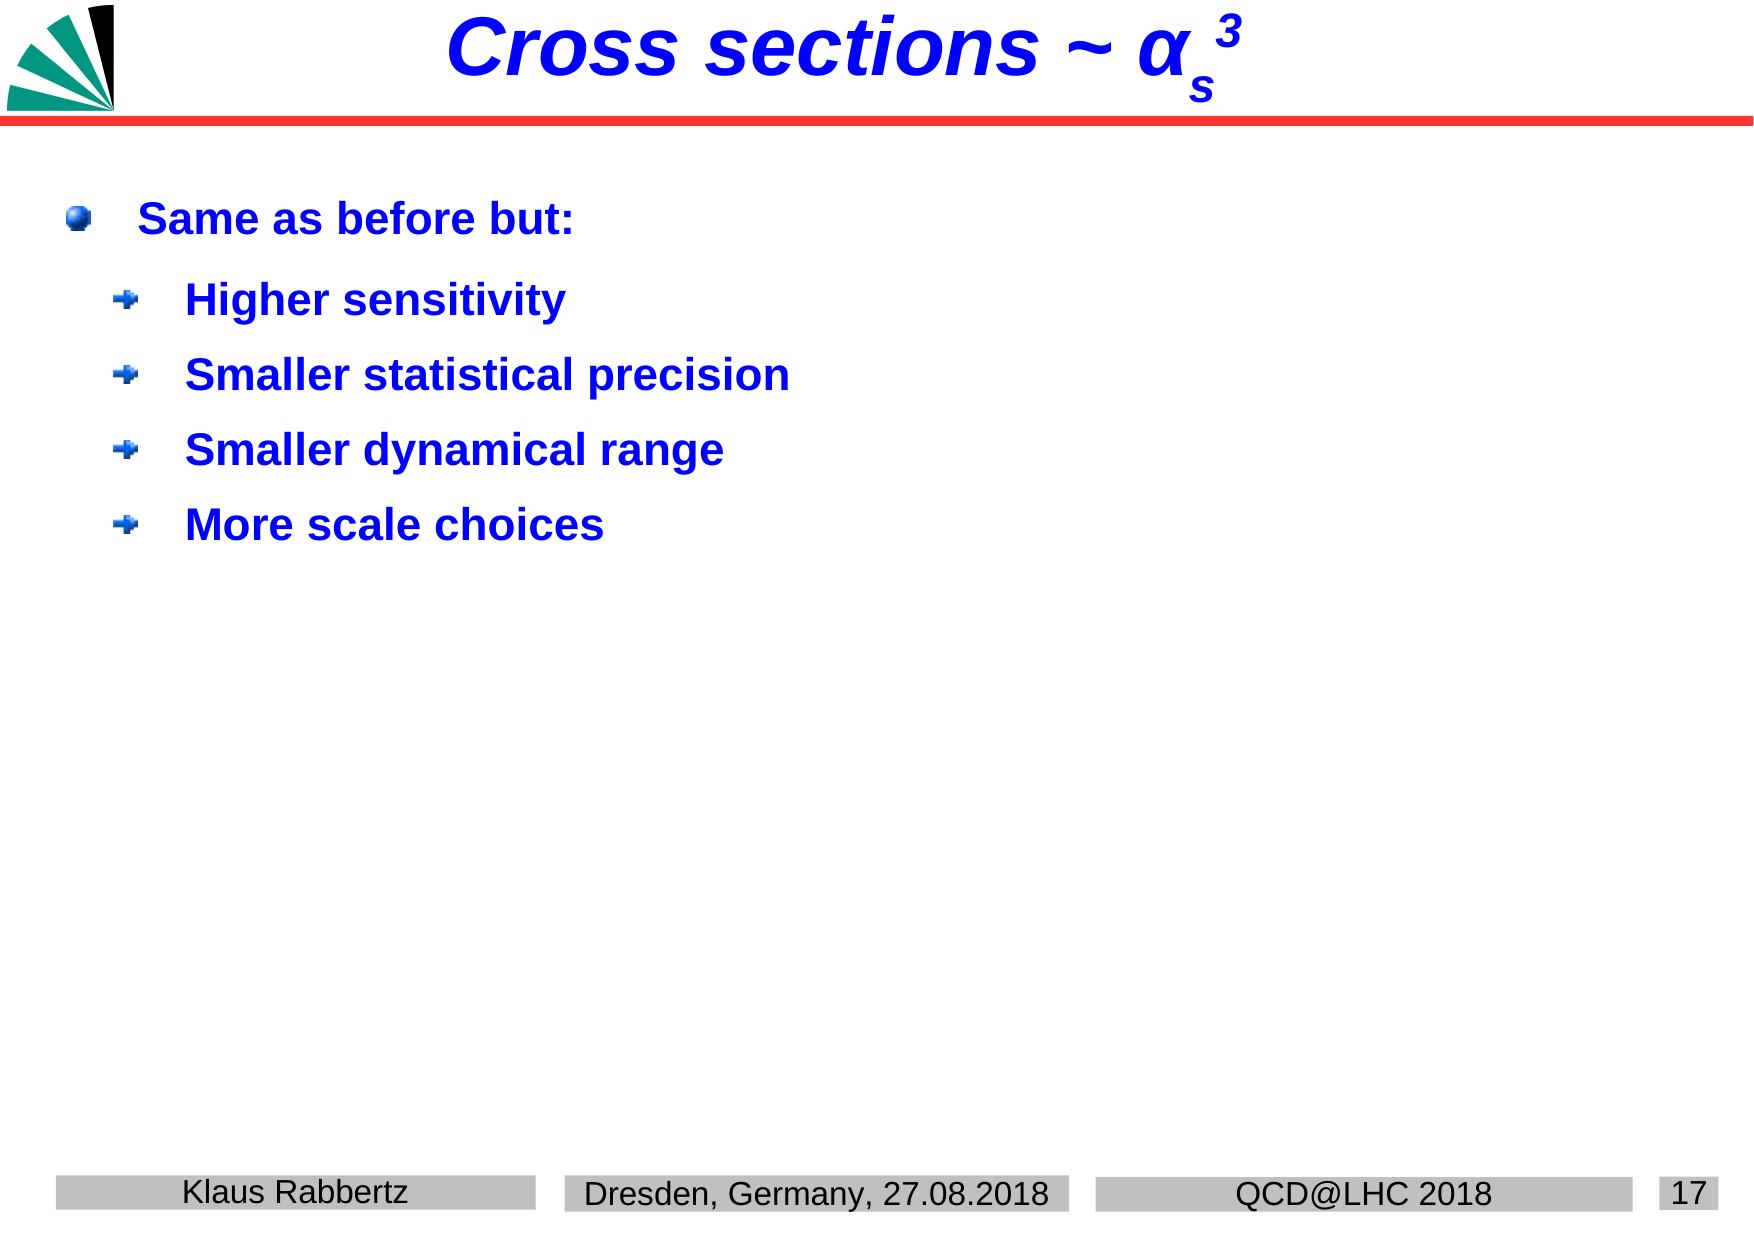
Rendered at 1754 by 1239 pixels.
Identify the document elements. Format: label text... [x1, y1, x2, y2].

title Cross sections ~ αs3 [129, 0, 1545, 114]
list Same as before but: Higher sensitivity Smaller statistical precision Smaller dynamical range More scale choices [54, 193, 1697, 550]
picture [7, 5, 114, 112]
